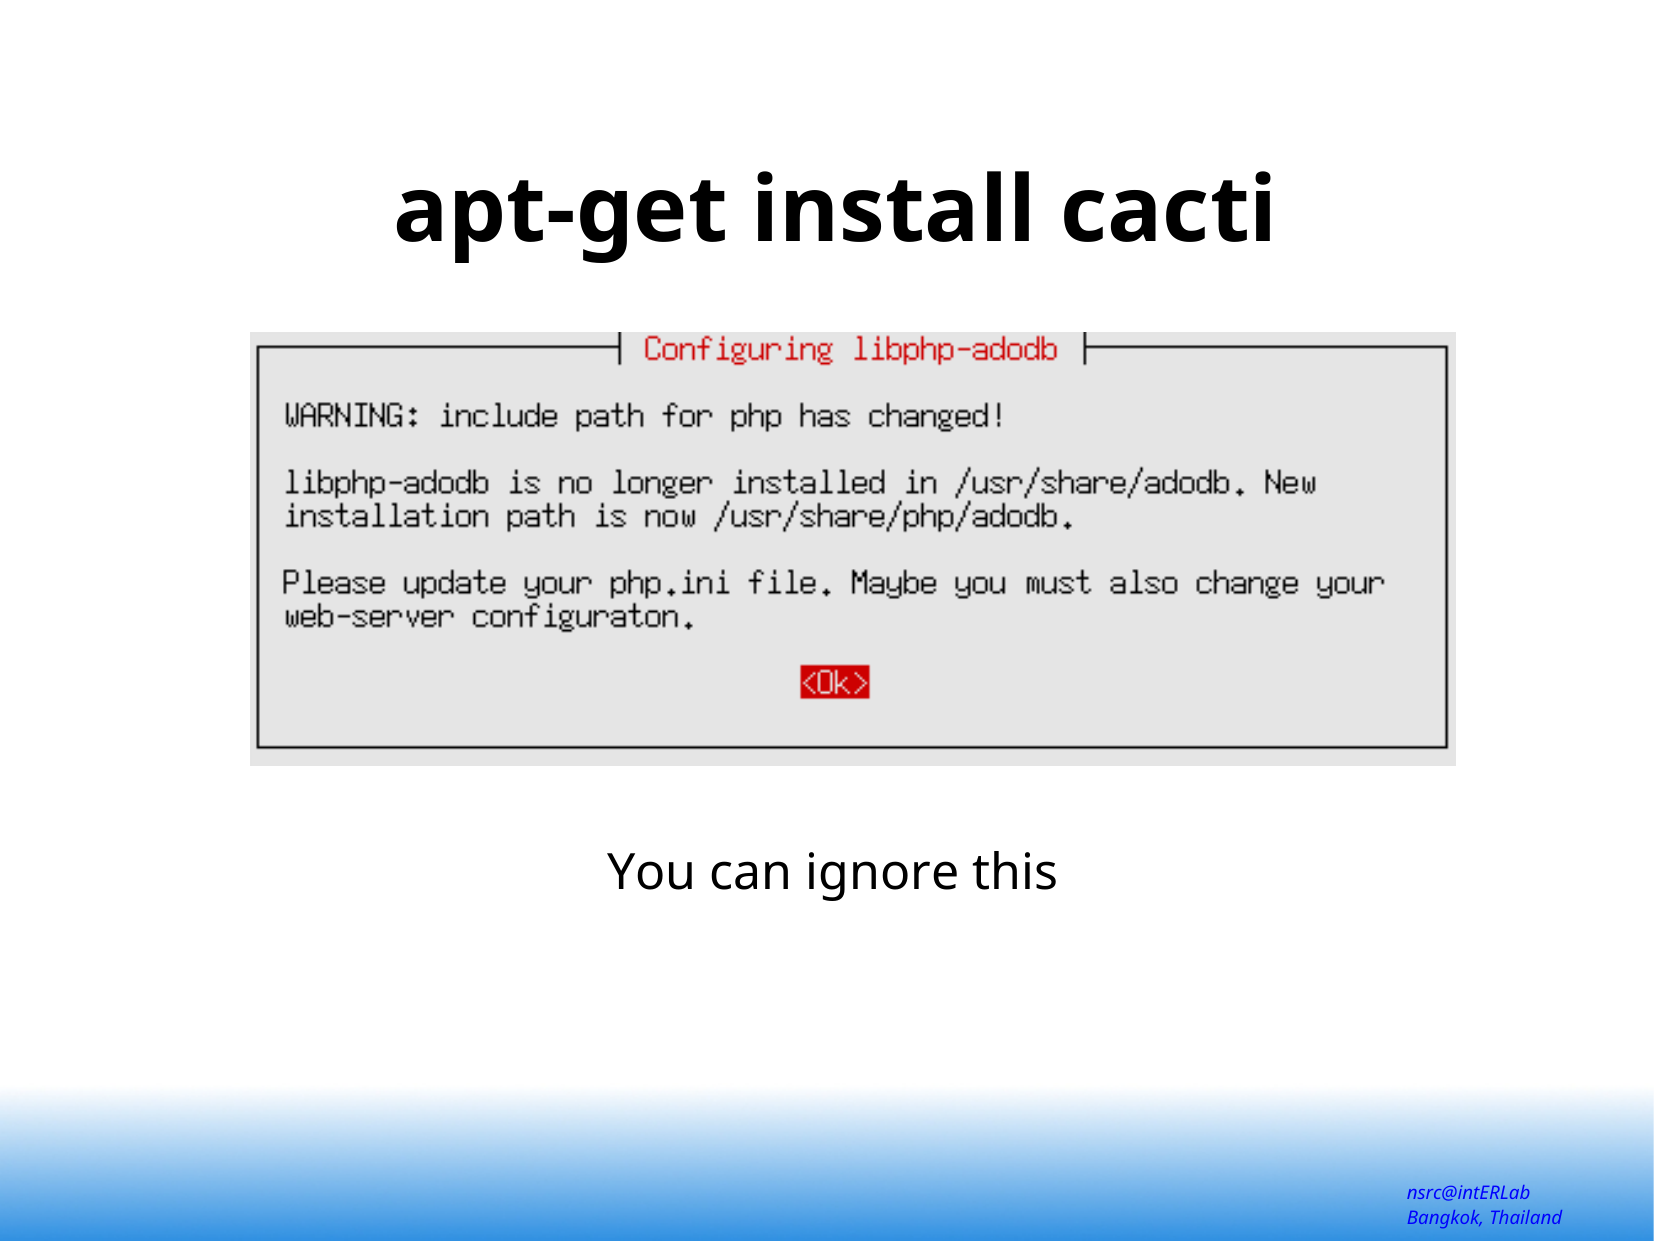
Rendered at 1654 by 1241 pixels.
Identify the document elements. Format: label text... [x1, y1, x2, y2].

text_box You can ignore this [607, 835, 1090, 897]
picture [250, 332, 1456, 766]
title apt-get install cacti [121, 102, 1534, 310]
picture [0, 1083, 1654, 1241]
